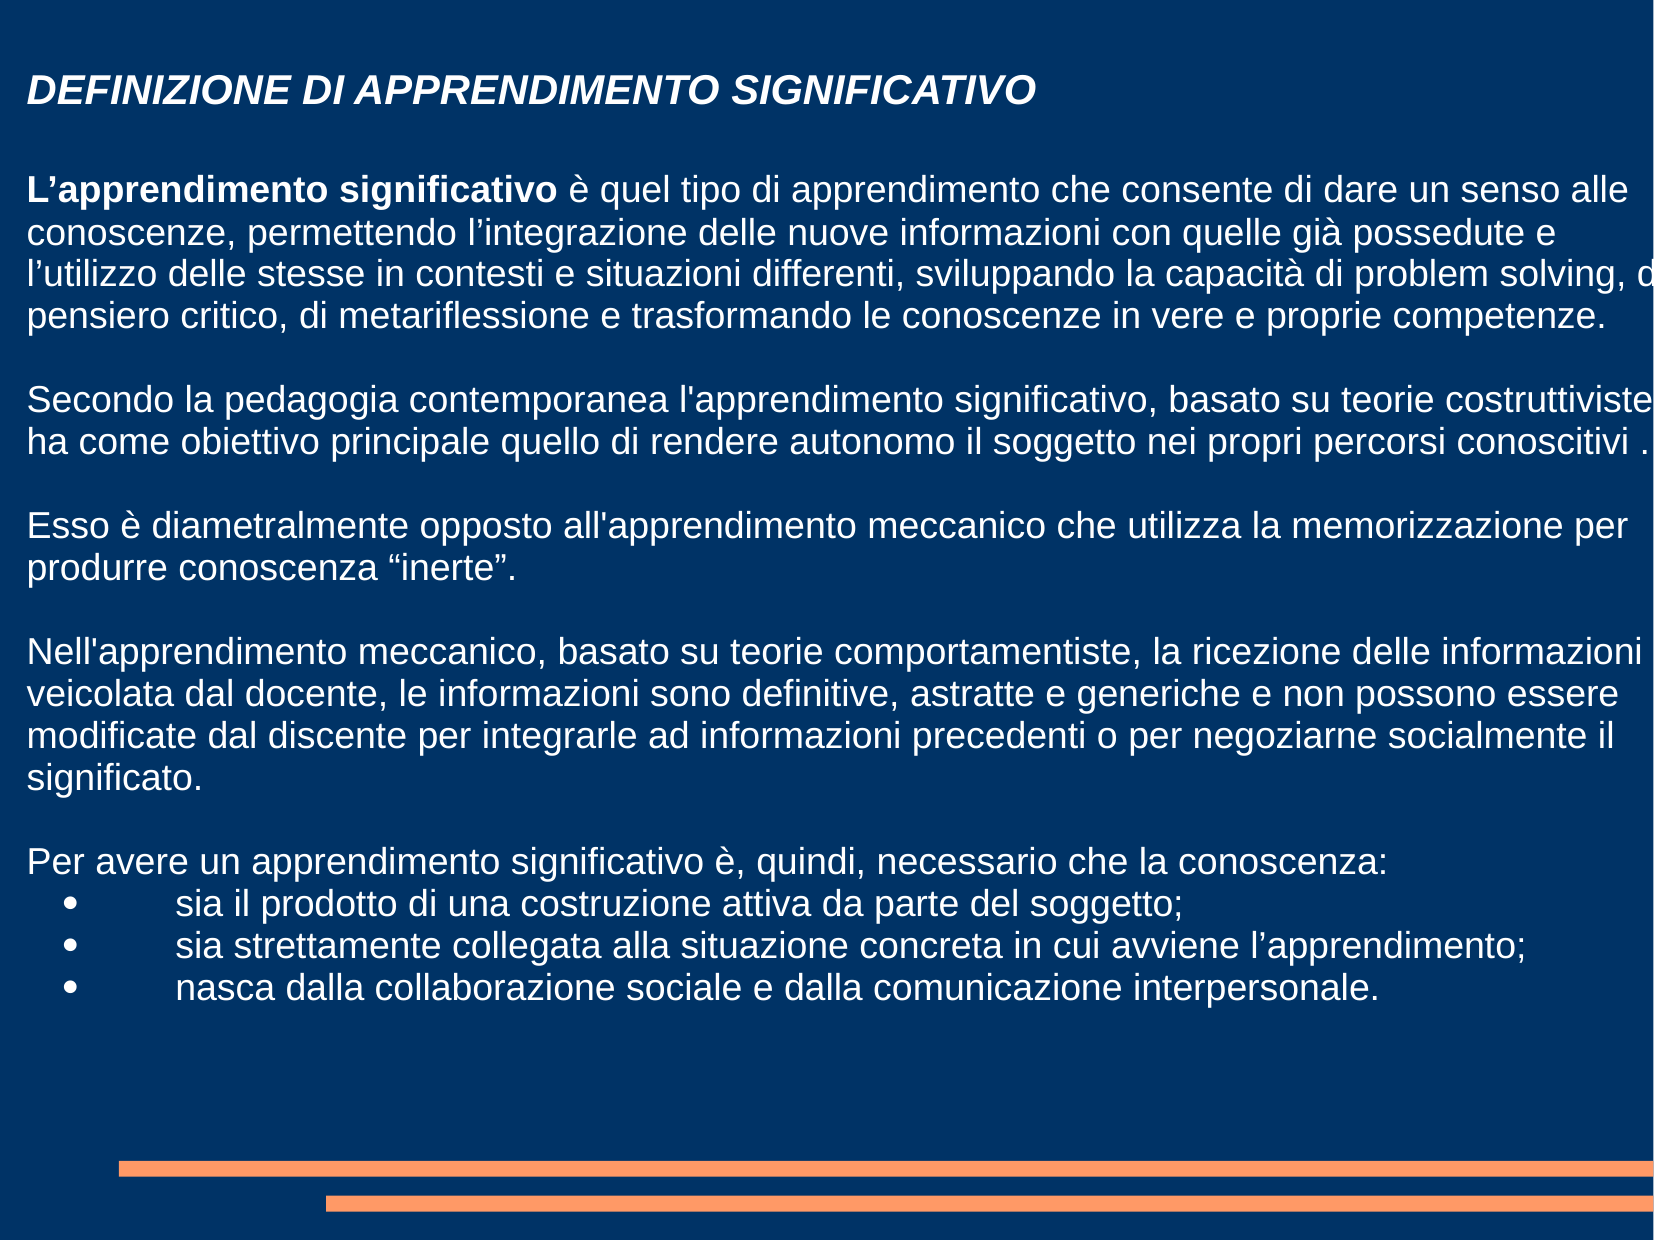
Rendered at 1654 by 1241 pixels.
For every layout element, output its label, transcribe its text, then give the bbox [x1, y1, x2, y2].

text_box DEFINIZIONE DI APPRENDIMENTO SIGNIFICATIVO L’apprendimento significativo è quel tipo di apprendimento che consente di dare un senso alle conoscenze, permettendo l’integrazione delle nuove informazioni con quelle già possedute e l’utilizzo delle stesse in contesti e situazioni differenti, sviluppando la capacità di problem solving, di pensiero critico, di metariflessione e trasformando le conoscenze in vere e proprie competenze. Secondo la pedagogia contemporanea l'apprendimento significativo, basato su teorie costruttiviste, ha come obiettivo principale quello di rendere autonomo il soggetto nei propri percorsi conoscitivi . Esso è diametralmente opposto all'apprendimento meccanico che utilizza la memorizzazione per produrre conoscenza “inerte”. Nell'apprendimento meccanico, basato su teorie comportamentiste, la ricezione delle informazioni è veicolata dal docente, le informazioni sono definitive, astratte e generiche e non possono essere modificate dal discente per integrarle ad informazioni precedenti o per negoziarne socialmente il significato. Per avere un apprendimento significativo è, quindi, necessario che la conoscenza: · sia il prodotto di una costruzione attiva da parte del soggetto; · sia strettamente collegata alla situazione concreta in cui avviene l’apprendimento; · nasca dalla collaborazione sociale e dalla comunicazione interpersonale. [11, 59, 1654, 1218]
